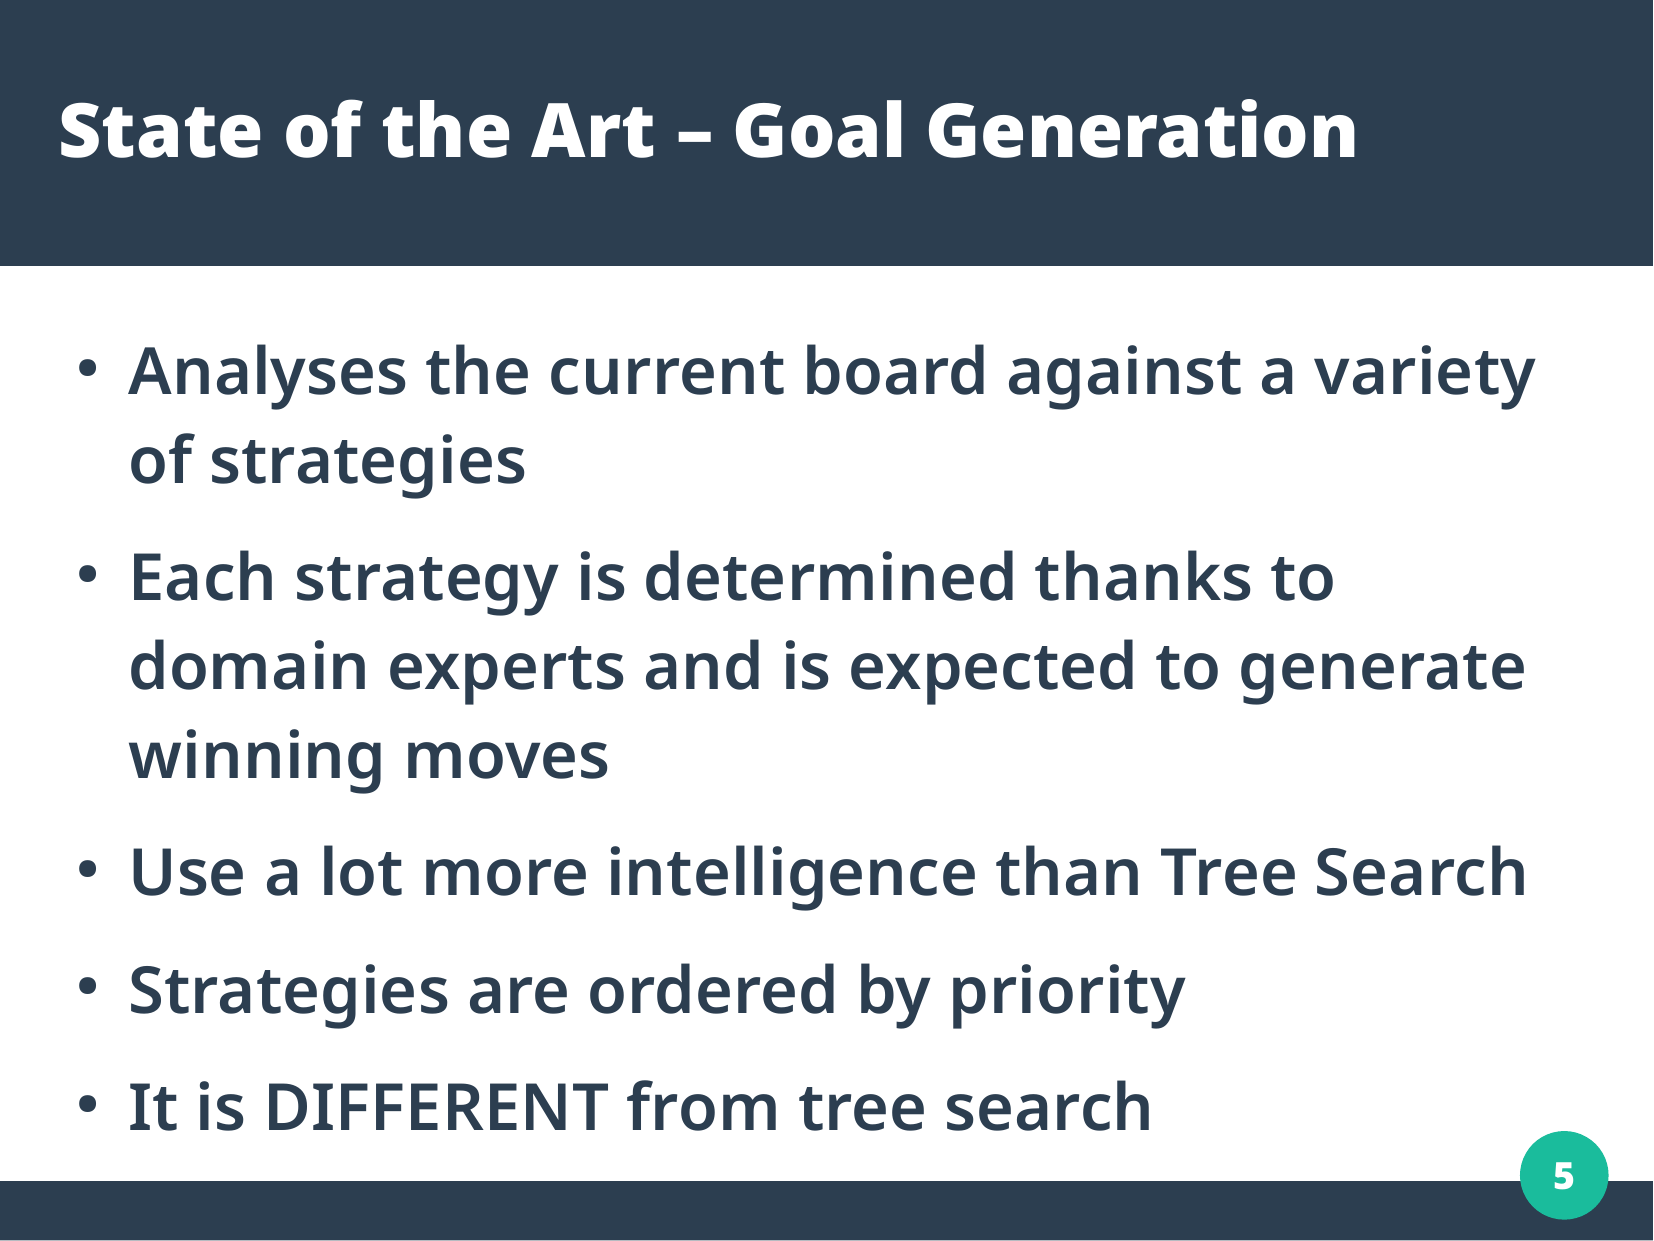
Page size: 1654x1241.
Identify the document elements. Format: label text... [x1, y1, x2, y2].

list Analyses the current board against a variety of strategies Each strategy is determined thanks to domain experts and is expected to generate winning moves Use a lot more intelligence than Tree Search Strategies are ordered by priority It is DIFFERENT from tree search [58, 324, 1594, 1152]
title State of the Art – Goal Generation [58, 49, 1594, 207]
